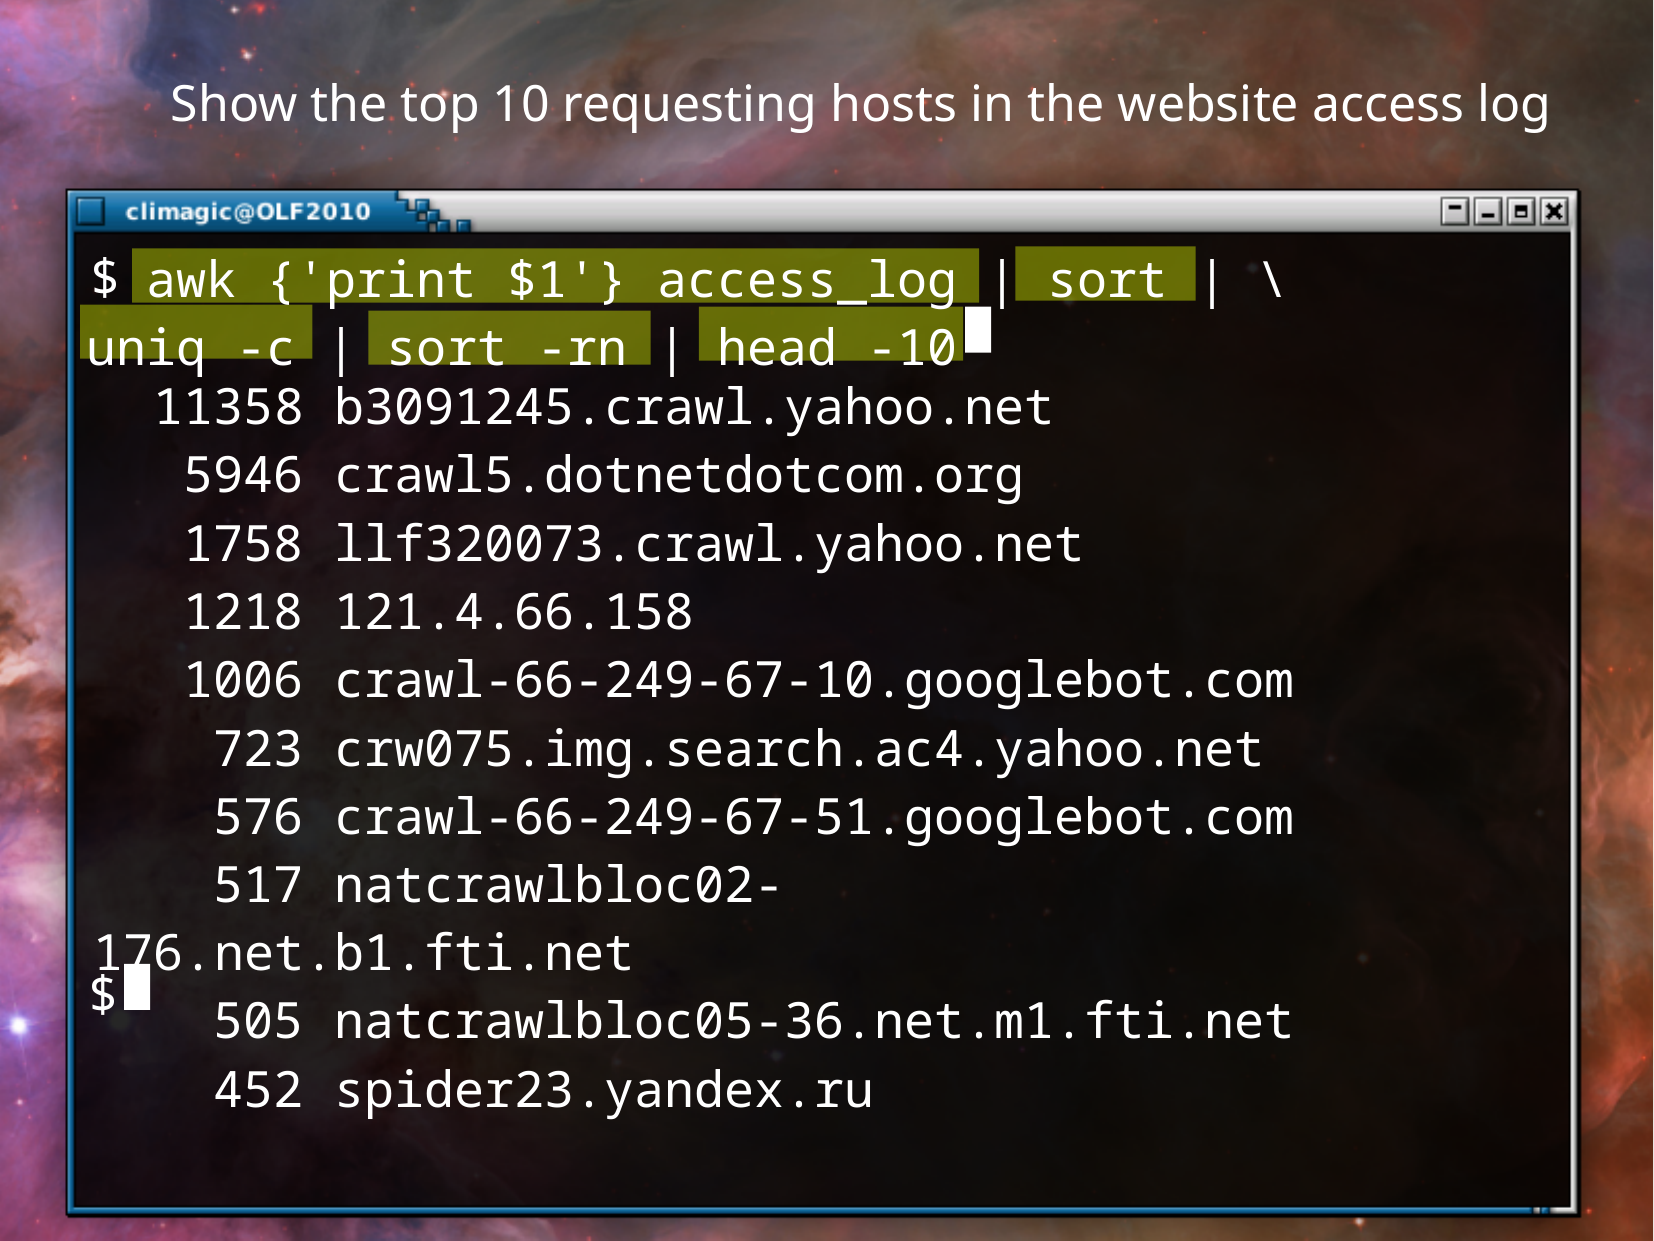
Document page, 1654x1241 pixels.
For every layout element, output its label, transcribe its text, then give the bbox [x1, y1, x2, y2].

picture [0, 0, 1654, 1241]
text_box awk {'print $1'} access_log | sort | \ uniq -c | sort -rn | head -10 [72, 236, 1412, 368]
text_box Show the top 10 requesting hosts in the website access log [156, 60, 1498, 141]
text_box $ [74, 951, 134, 1025]
subtitle [1412, 236, 1609, 365]
subtitle [66, 236, 72, 365]
text_box 11358 b3091245.crawl.yahoo.net 5946 crawl5.dotnetdotcom.org 1758 llf320073.crawl.yahoo.net 1218 121.4.66.158 1006 crawl-66-249-67-10.googlebot.com 723 crw075.img.search.ac4.yahoo.net 576 crawl-66-249-67-51.googlebot.com 517 natcrawlbloc02-176.net.b1.fti.net 505 natcrawlbloc05-36.net.m1.fti.net 452 spider23.yandex.ru [79, 368, 1339, 1017]
